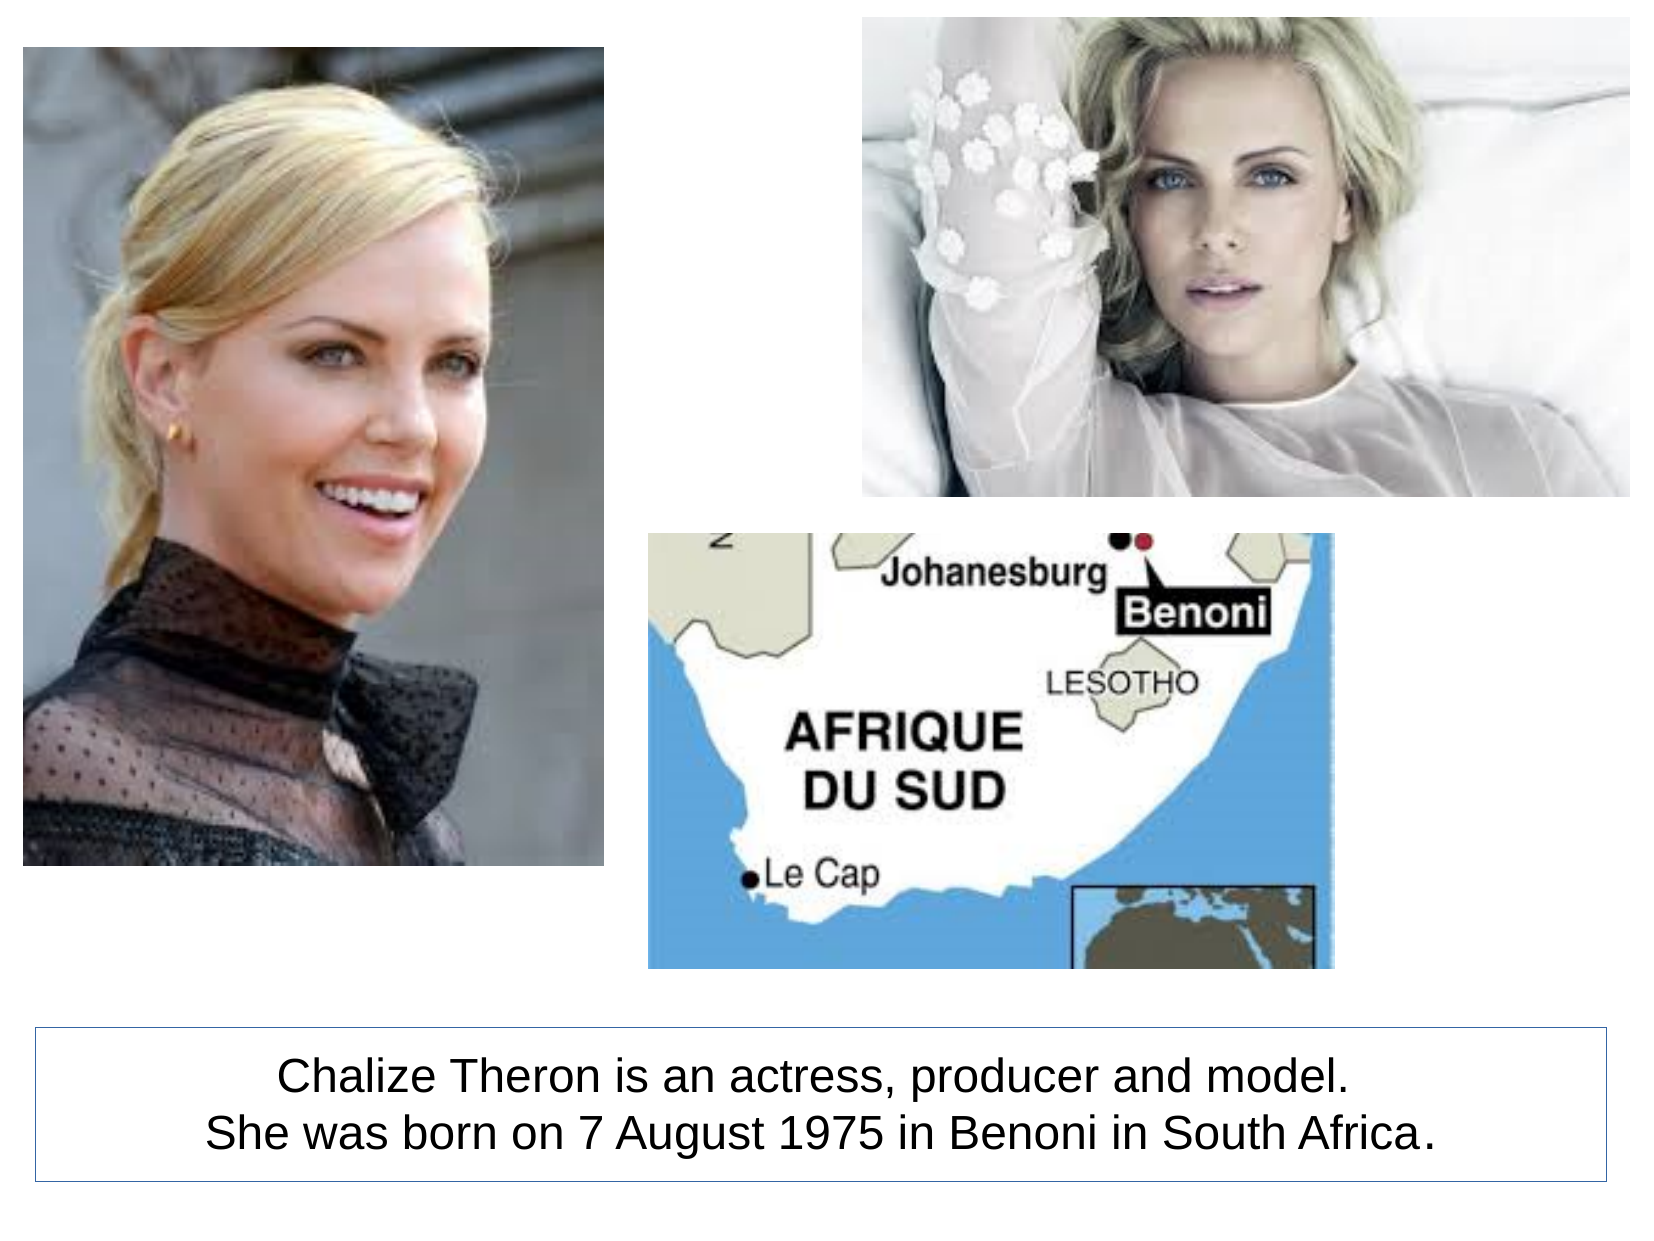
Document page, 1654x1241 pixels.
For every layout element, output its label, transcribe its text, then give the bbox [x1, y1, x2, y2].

picture [648, 533, 1335, 969]
text_box Chalize Theron is an actress, producer and model. She was born on 7 August 1975 in Benoni in South Africa. [35, 1027, 1607, 1182]
picture [862, 17, 1630, 497]
picture [23, 47, 604, 866]
